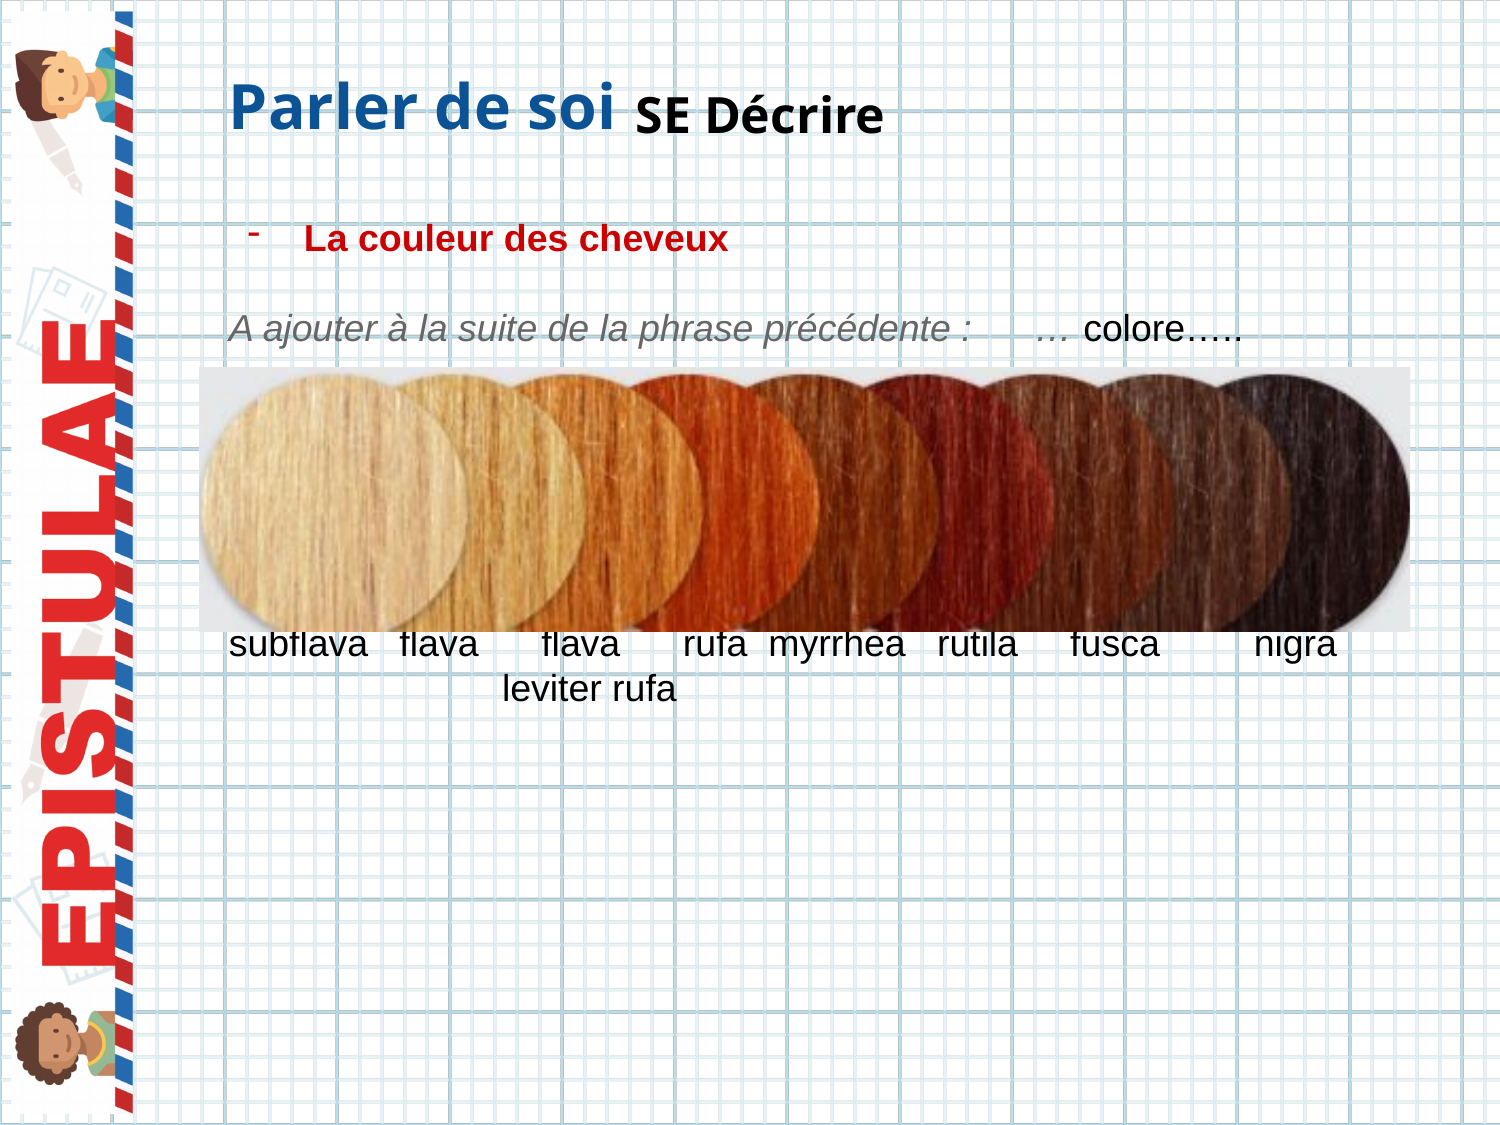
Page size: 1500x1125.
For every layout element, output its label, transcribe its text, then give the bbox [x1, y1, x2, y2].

text_box Parler de soi [213, 51, 1110, 200]
text_box La couleur des cheveux A ajouter à la suite de la phrase précédente : … colore….. subflava flava flava rufa myrrhea rutila fusca nigra leviter rufa [214, 199, 1411, 367]
text_box La couleur des cheveux A ajouter à la suite de la phrase précédente : … colore….. subflava flava flava rufa myrrhea rutila fusca nigra leviter rufa [214, 632, 1411, 889]
picture [0, 0, 1500, 1125]
text_box SE Décrire [620, 68, 1500, 216]
